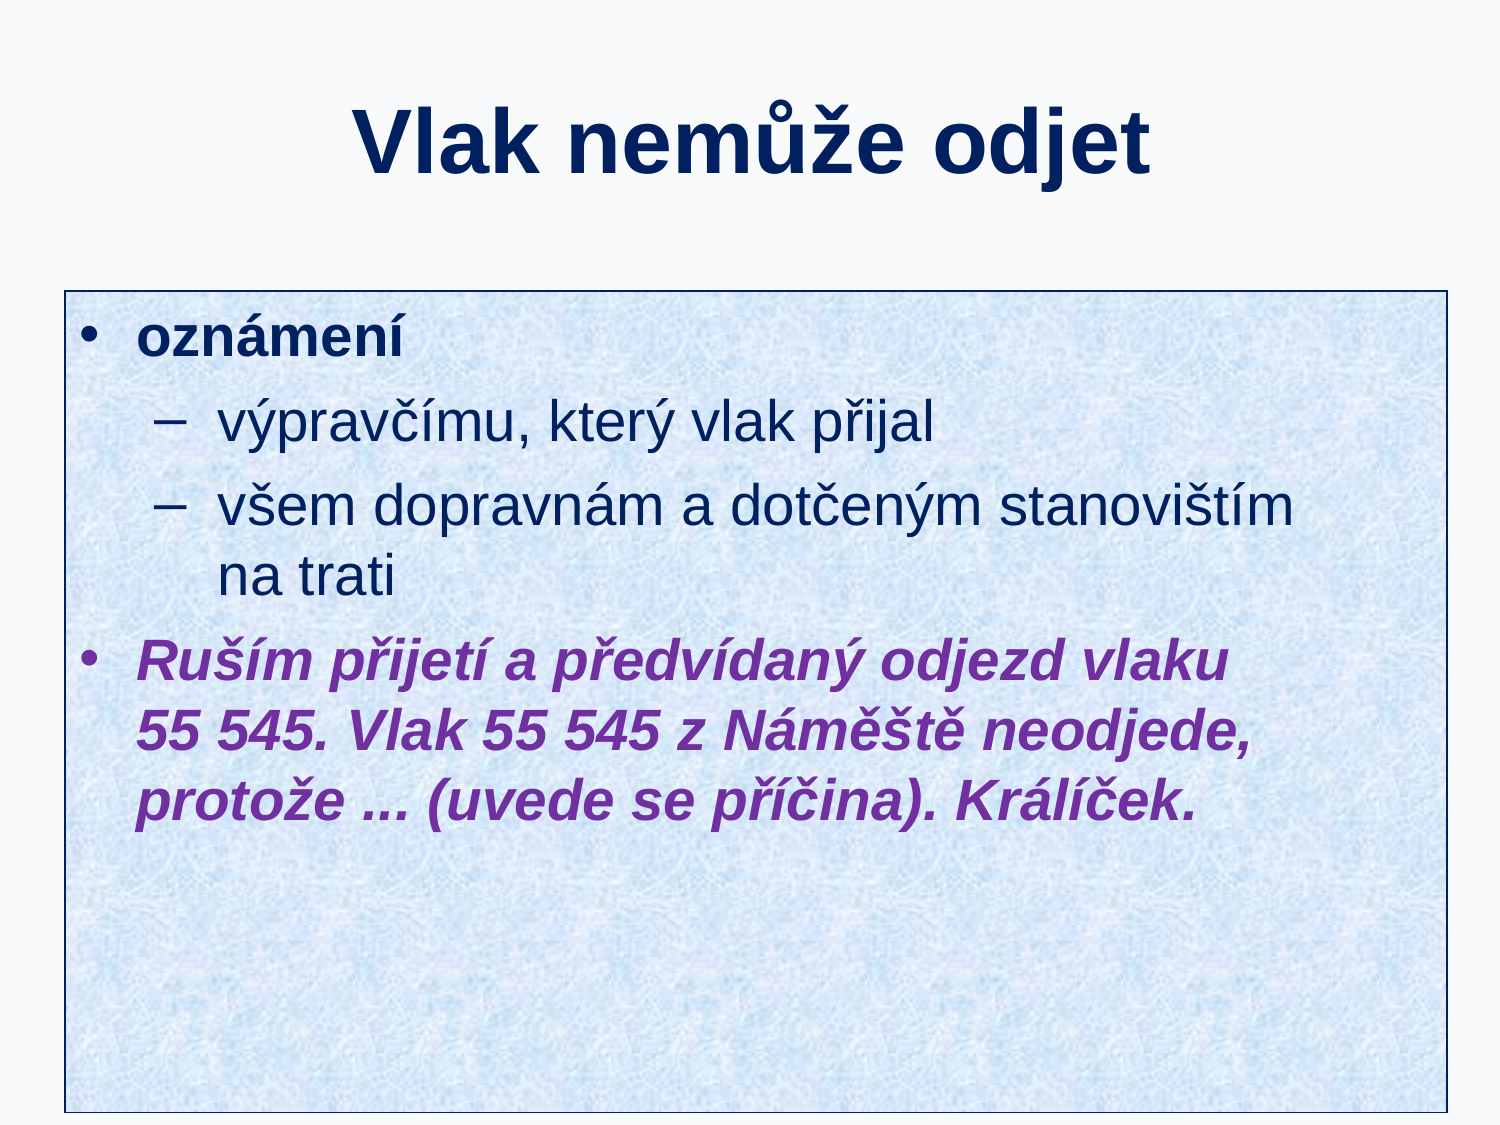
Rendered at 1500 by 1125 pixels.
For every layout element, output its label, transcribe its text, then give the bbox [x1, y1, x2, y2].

title Vlak nemůže odjet [76, 42, 1427, 231]
list oznámení výpravčímu, který vlak přijal všem dopravnám a dotčeným stanovištím na trati Ruším přijetí a předvídaný odjezd vlaku 55 545. Vlak 55 545 z Náměště neodjede, protože ... (uvede se příčina). Králíček. [64, 290, 1447, 1113]
